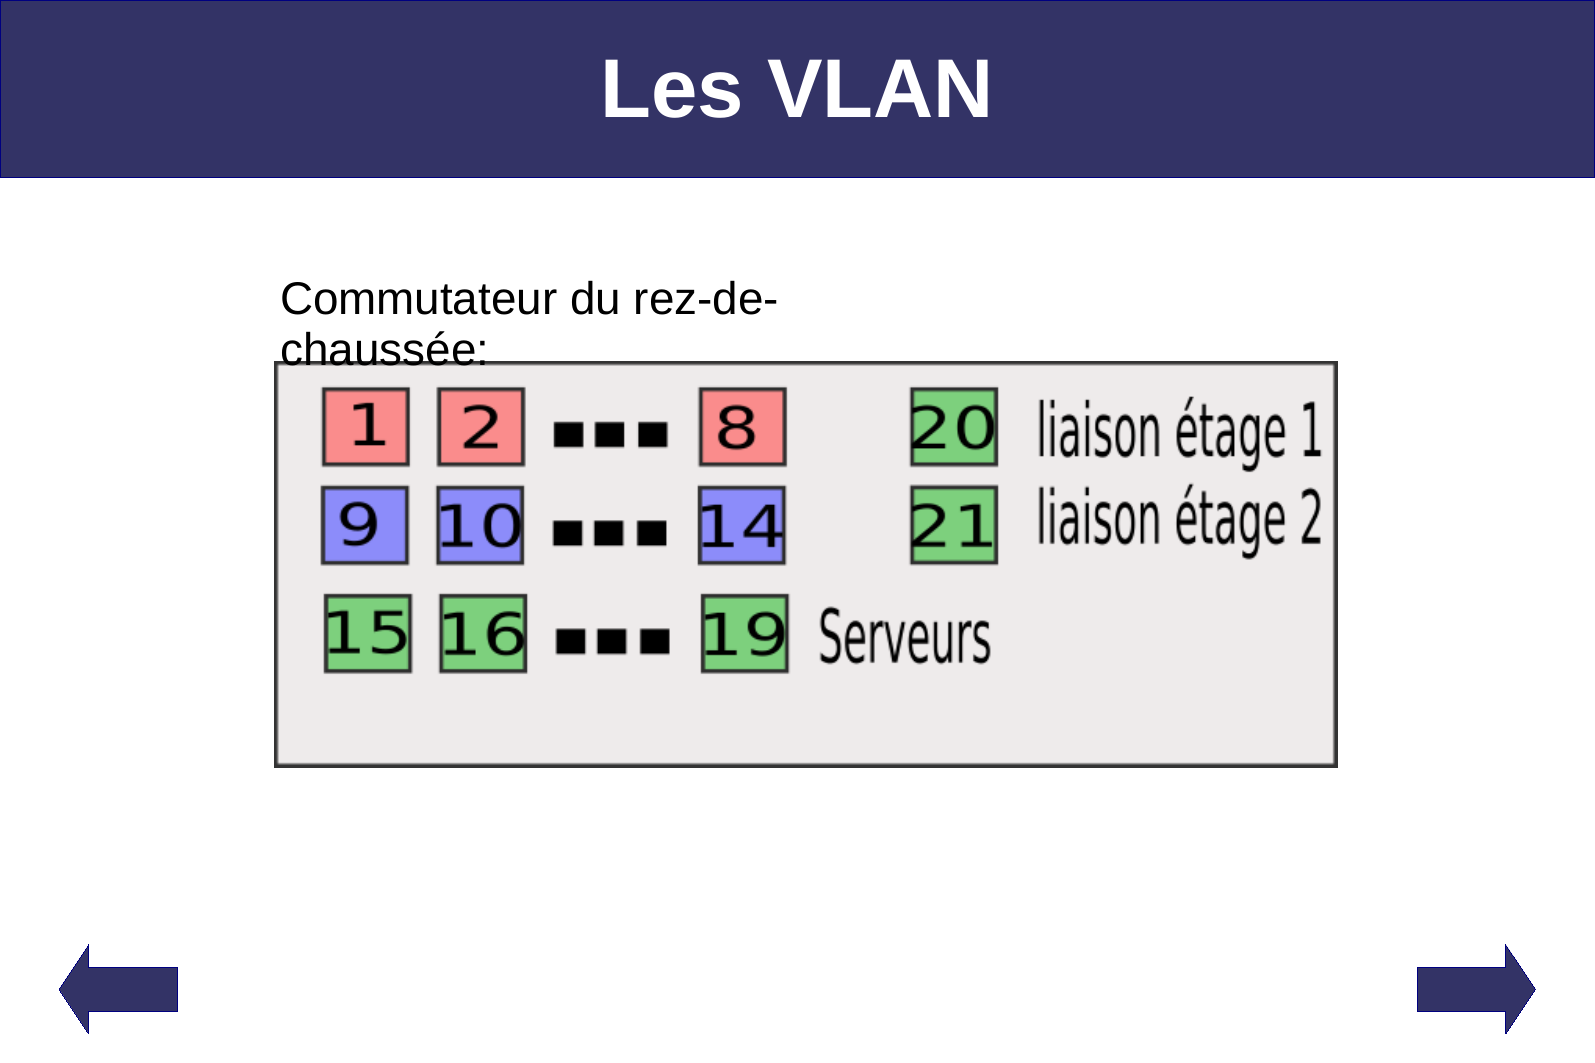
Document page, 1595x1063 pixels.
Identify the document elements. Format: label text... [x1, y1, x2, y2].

text_box Les VLAN [0, 0, 1595, 178]
text_box [1417, 944, 1536, 1034]
text_box [59, 944, 178, 1034]
picture [274, 361, 1338, 768]
text_box Commutateur du rez-de-chaussée: [265, 265, 893, 368]
